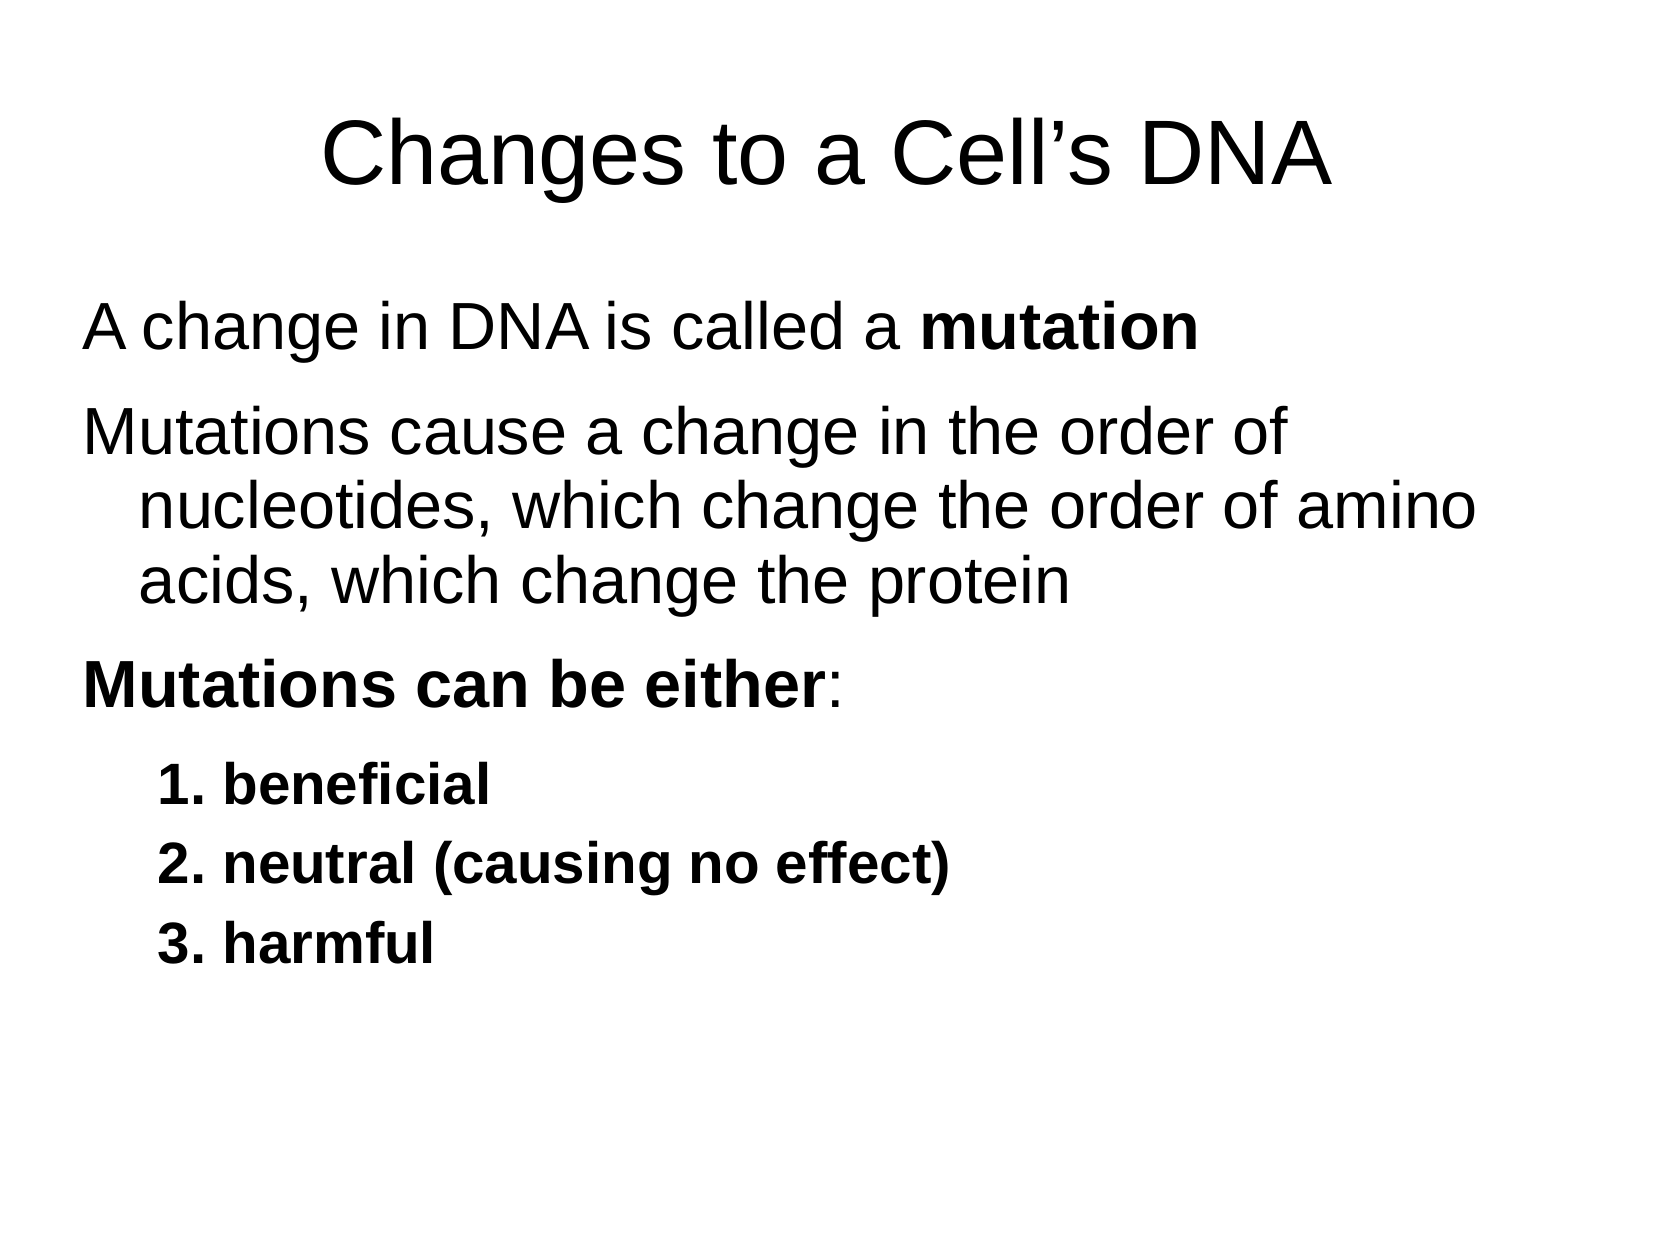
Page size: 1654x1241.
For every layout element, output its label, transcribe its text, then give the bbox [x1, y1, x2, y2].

title Changes to a Cell’s DNA [82, 49, 1571, 257]
list A change in DNA is called a mutation Mutations cause a change in the order of nucleotides, which change the order of amino acids, which change the protein Mutations can be either: 1. beneficial 2. neutral (causing no effect) 3. harmful [82, 289, 1571, 1094]
